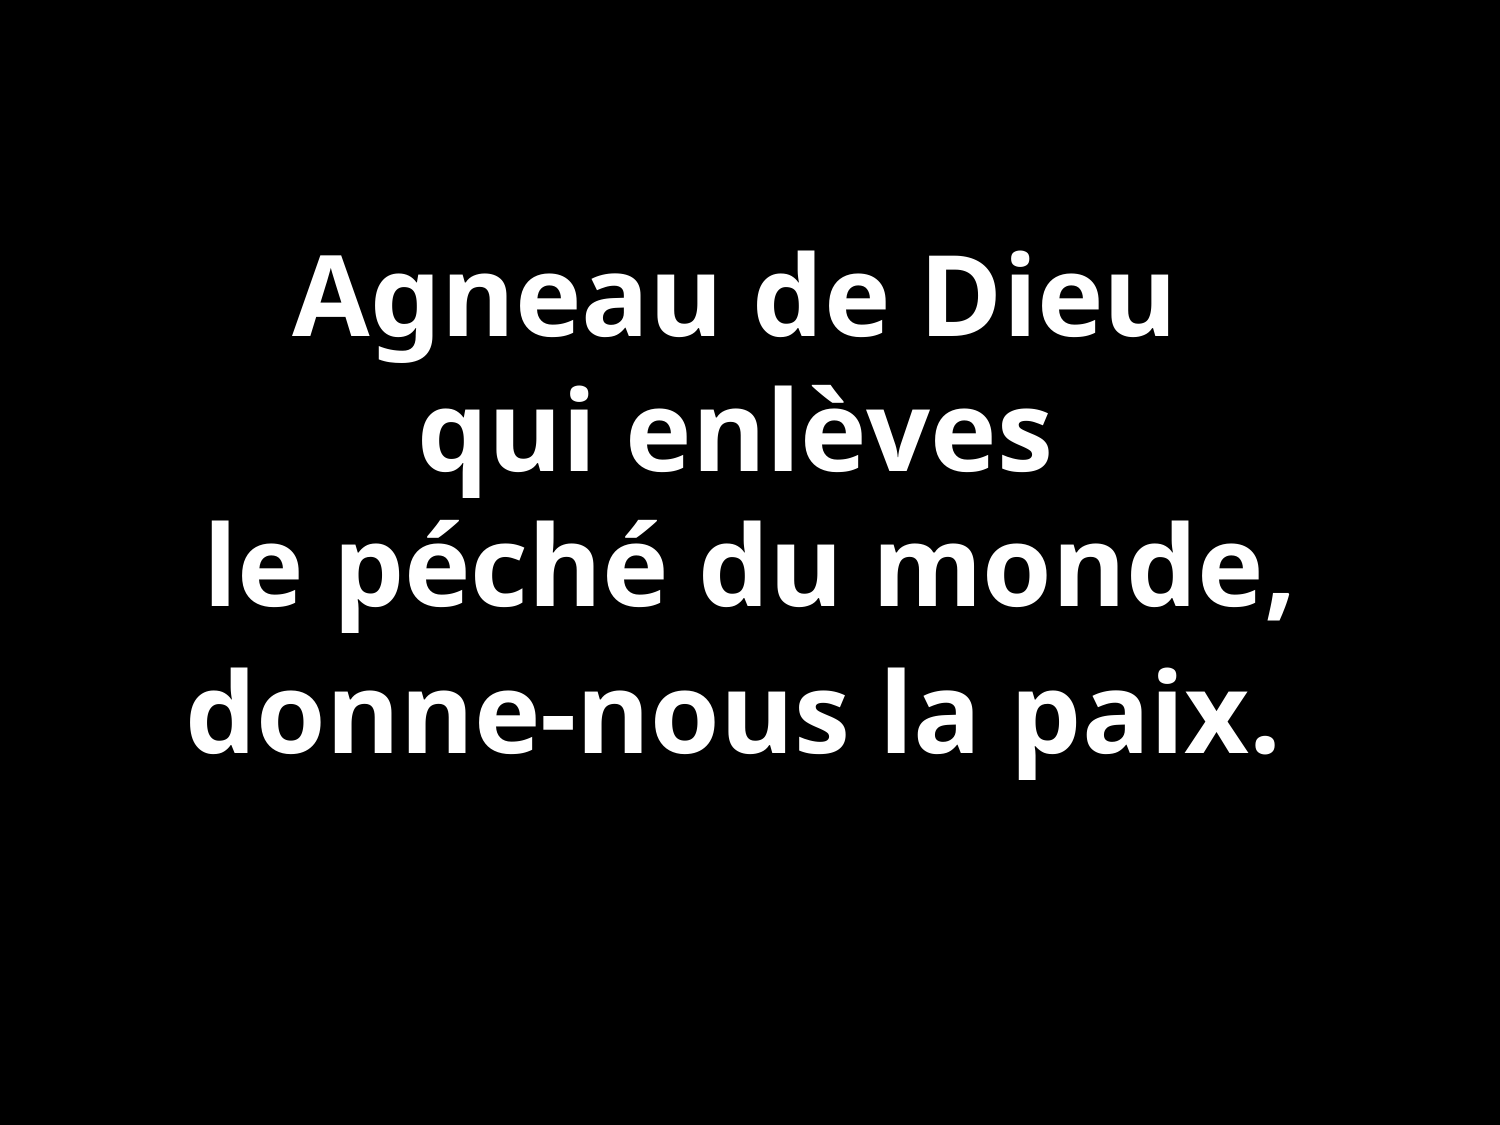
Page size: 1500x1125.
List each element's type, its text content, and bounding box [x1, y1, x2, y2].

text_box Agneau de Dieu qui enlèves le péché du monde, donne-nous la paix. [0, 314, 1500, 839]
